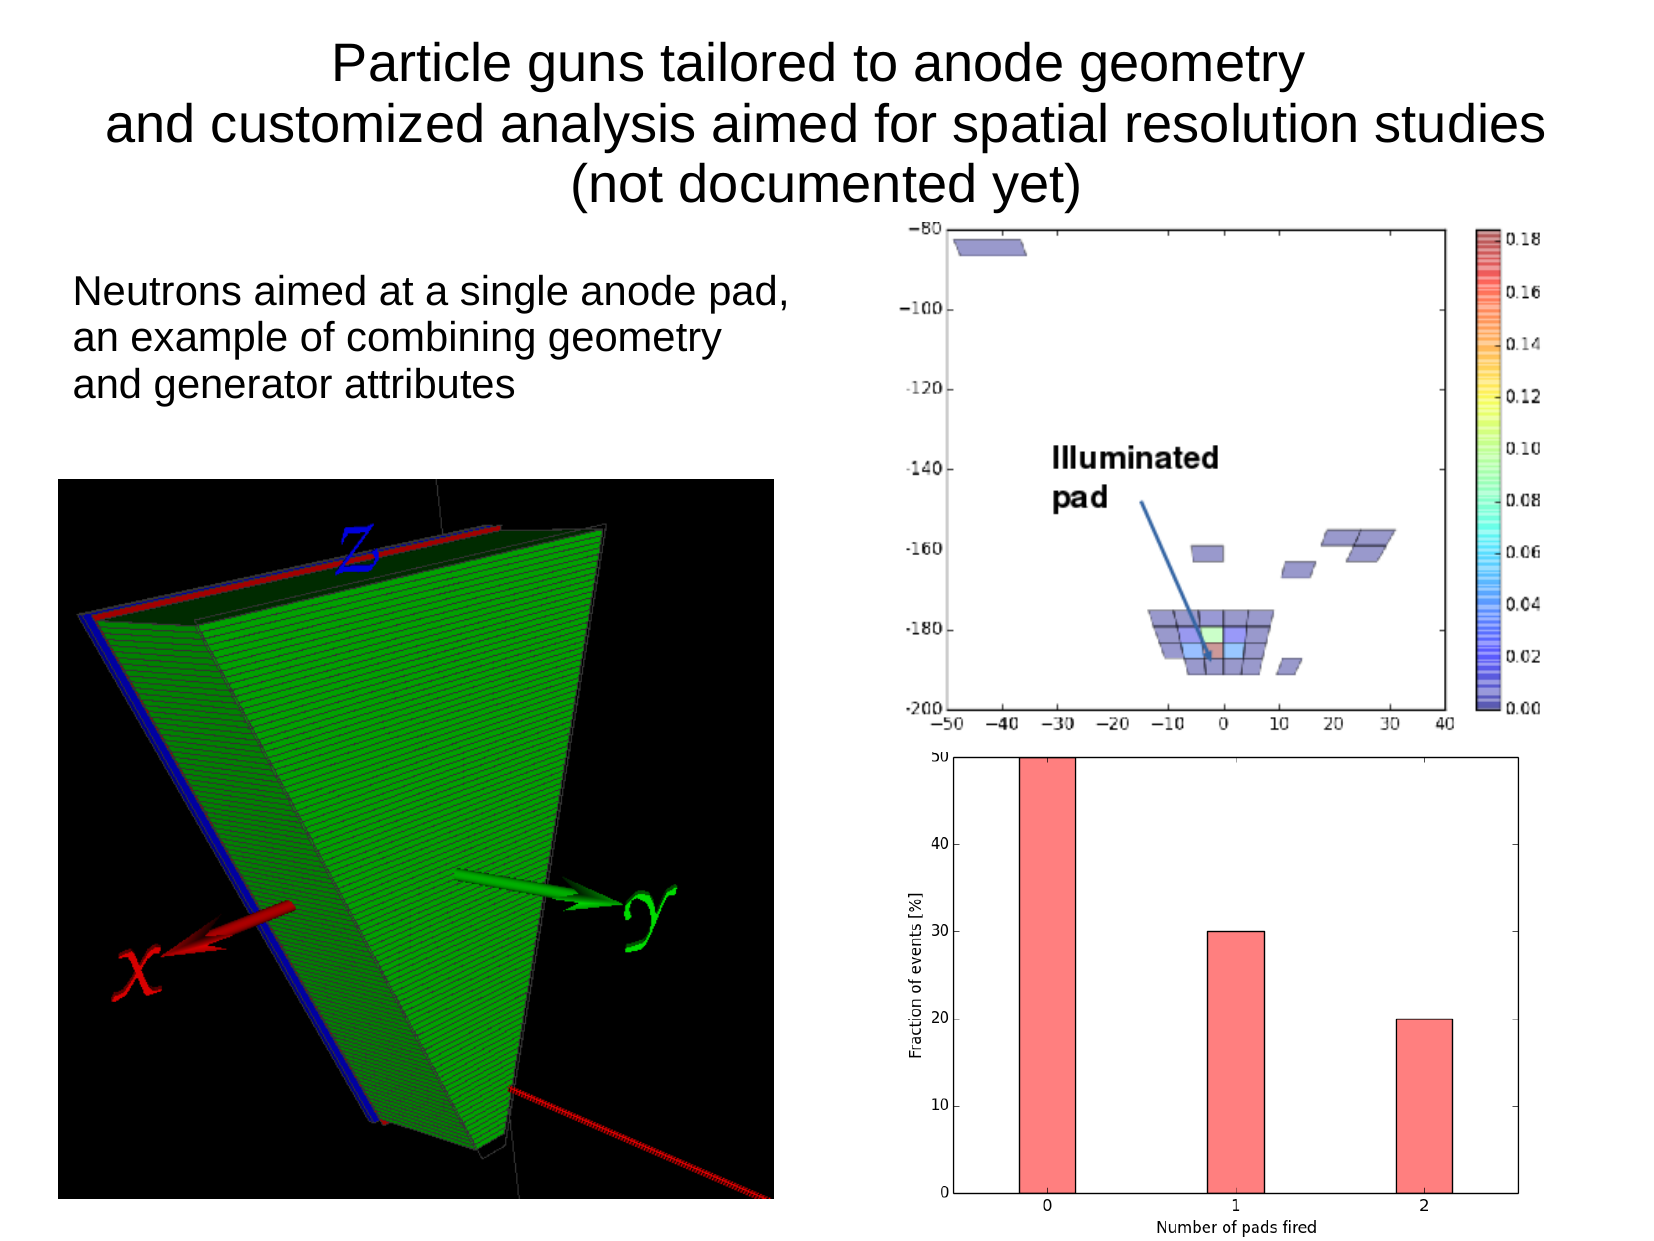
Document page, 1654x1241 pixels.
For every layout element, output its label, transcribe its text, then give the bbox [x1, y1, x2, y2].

title Particle guns tailored to anode geometry and customized analysis aimed for spatial resolution studies (not documented yet) [82, 19, 1571, 227]
picture [58, 479, 774, 1199]
text_box Neutrons aimed at a single anode pad, an example of combining geometry and generator attributes [57, 260, 805, 415]
picture [862, 222, 1590, 1241]
